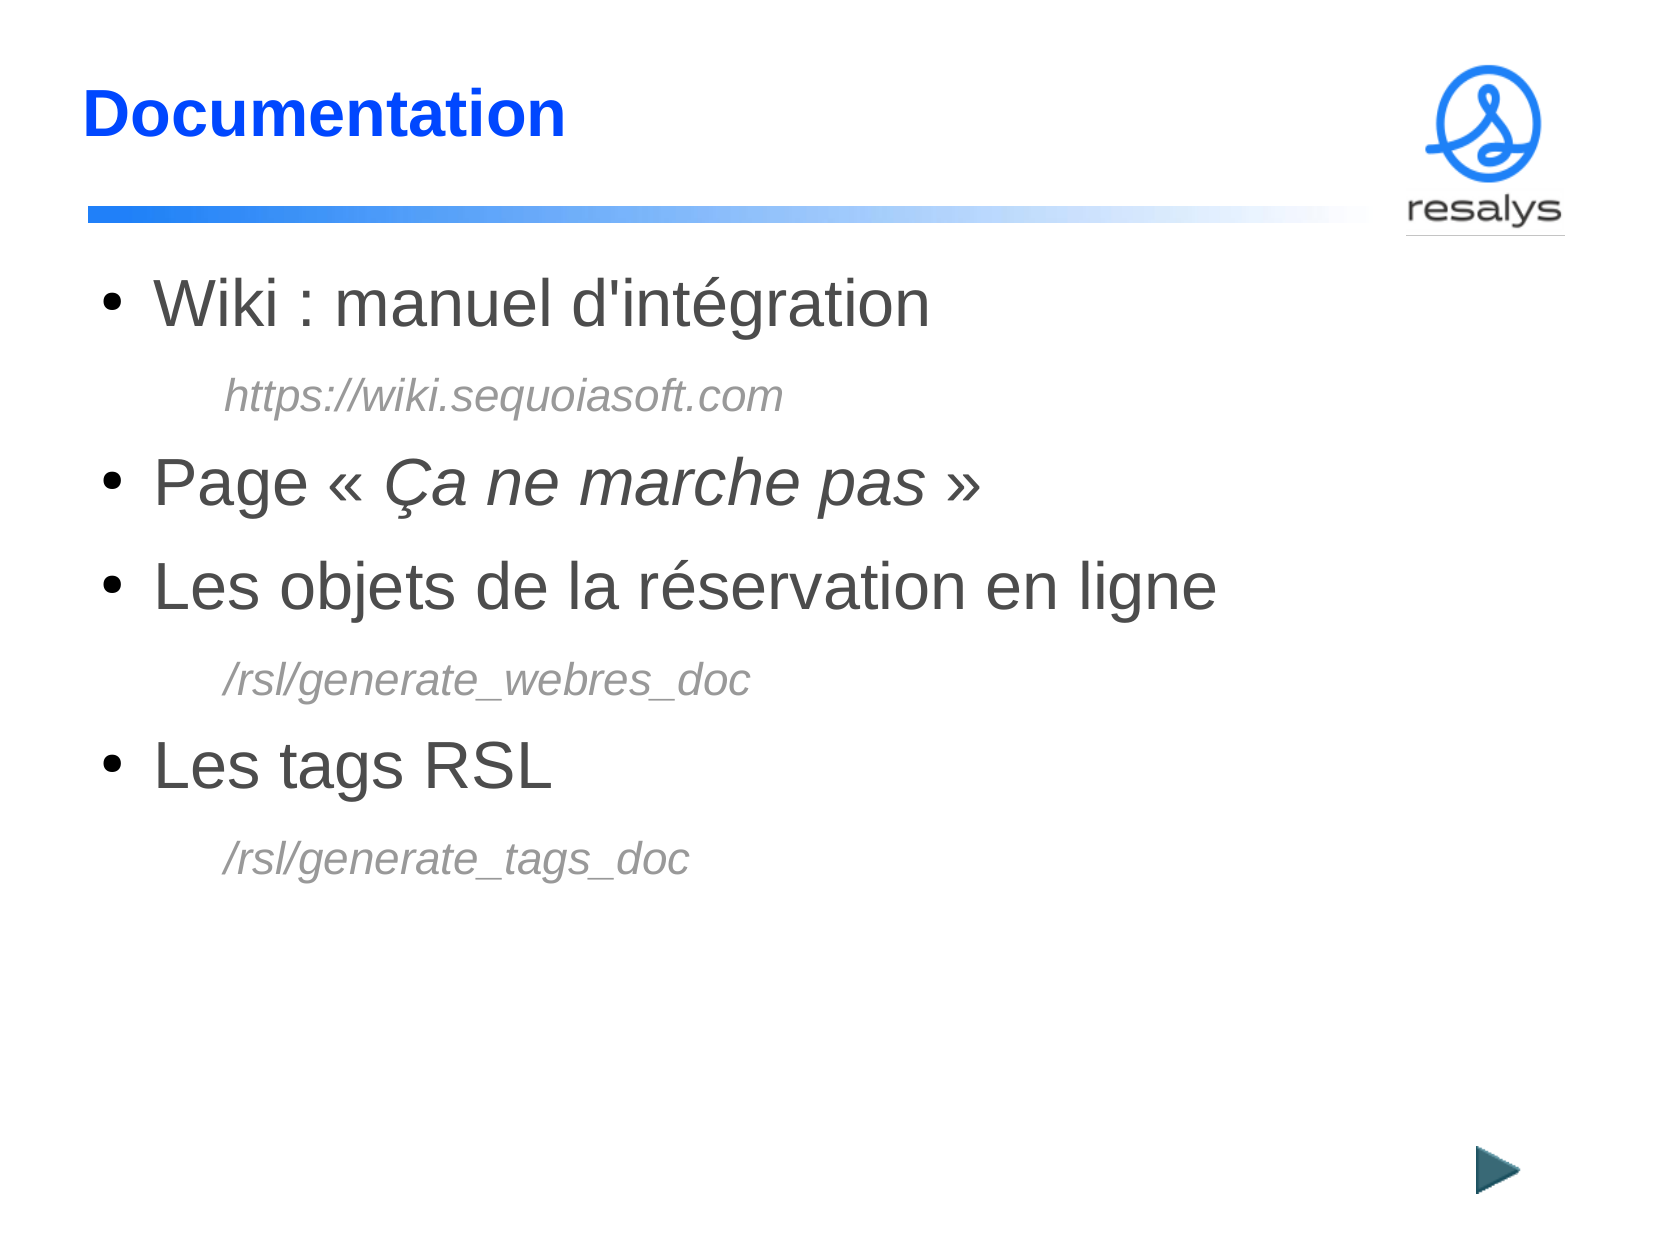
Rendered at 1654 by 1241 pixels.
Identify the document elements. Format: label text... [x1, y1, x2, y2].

title Documentation [82, 49, 1359, 178]
list Wiki : manuel d'intégration https://wiki.sequoiasoft.com Page « Ça ne marche pas » Les objets de la réservation en ligne /rsl/generate_webres_doc Les tags RSL /rsl/generate_tags_doc [82, 265, 1571, 986]
picture [1476, 1146, 1524, 1194]
picture [88, 58, 1565, 237]
